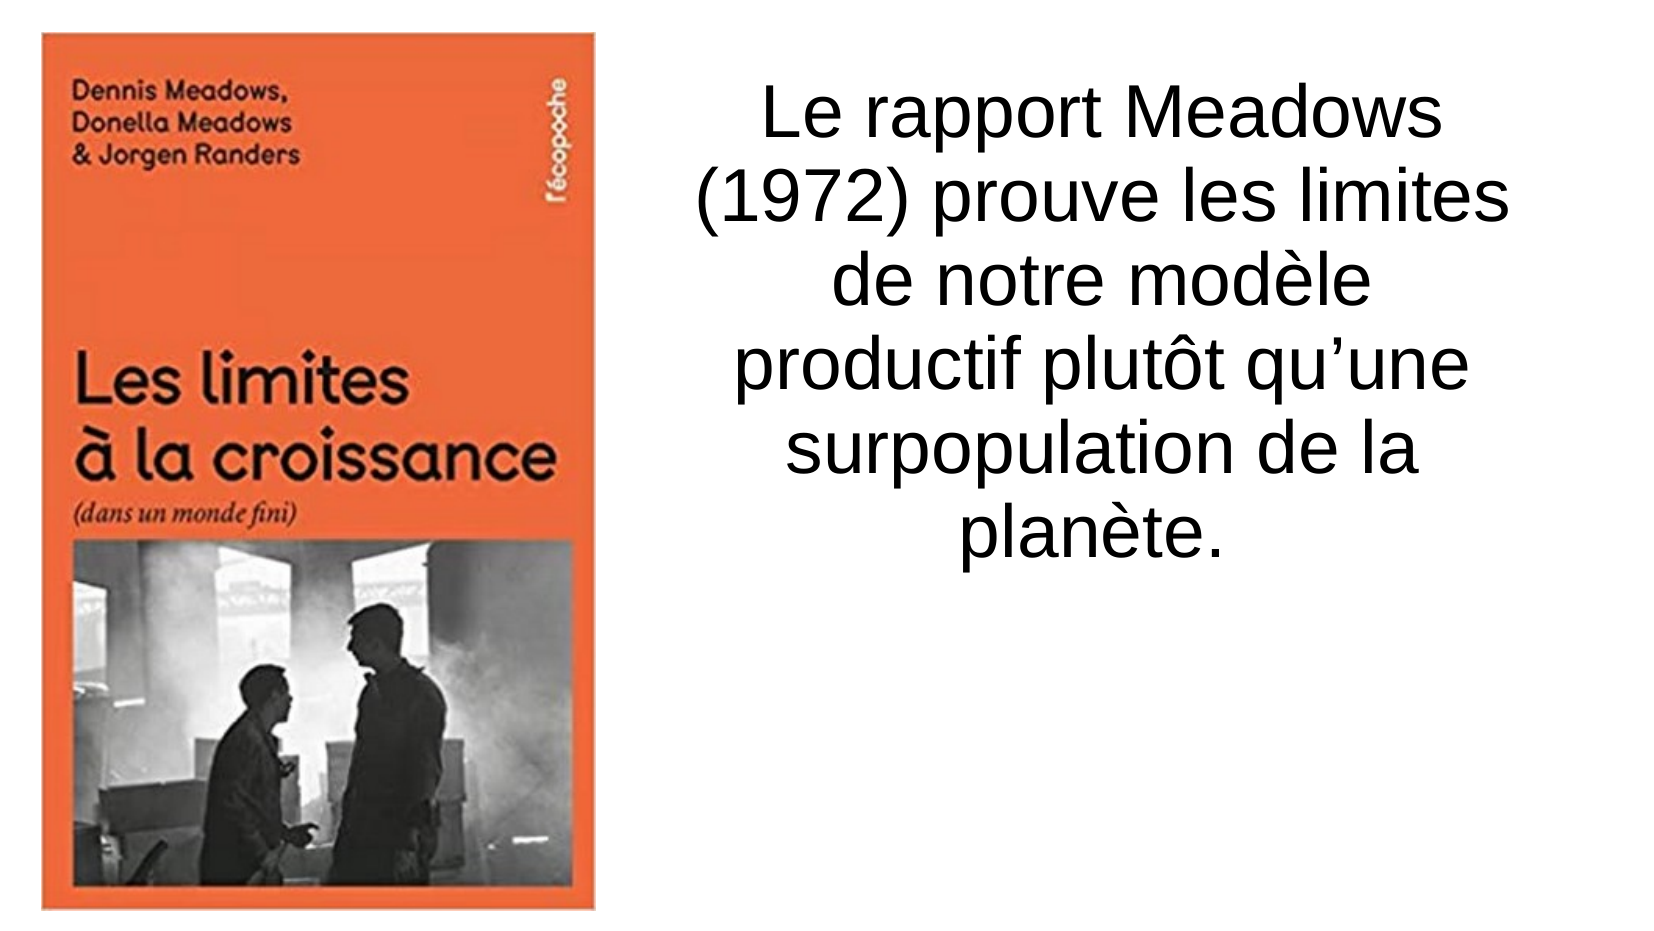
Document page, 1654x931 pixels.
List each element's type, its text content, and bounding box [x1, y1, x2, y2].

title Le rapport Meadows (1972) prouve les limites de notre modèle productif plutôt qu’une surpopulation de la planète. [681, 31, 1524, 613]
picture [41, 32, 596, 911]
